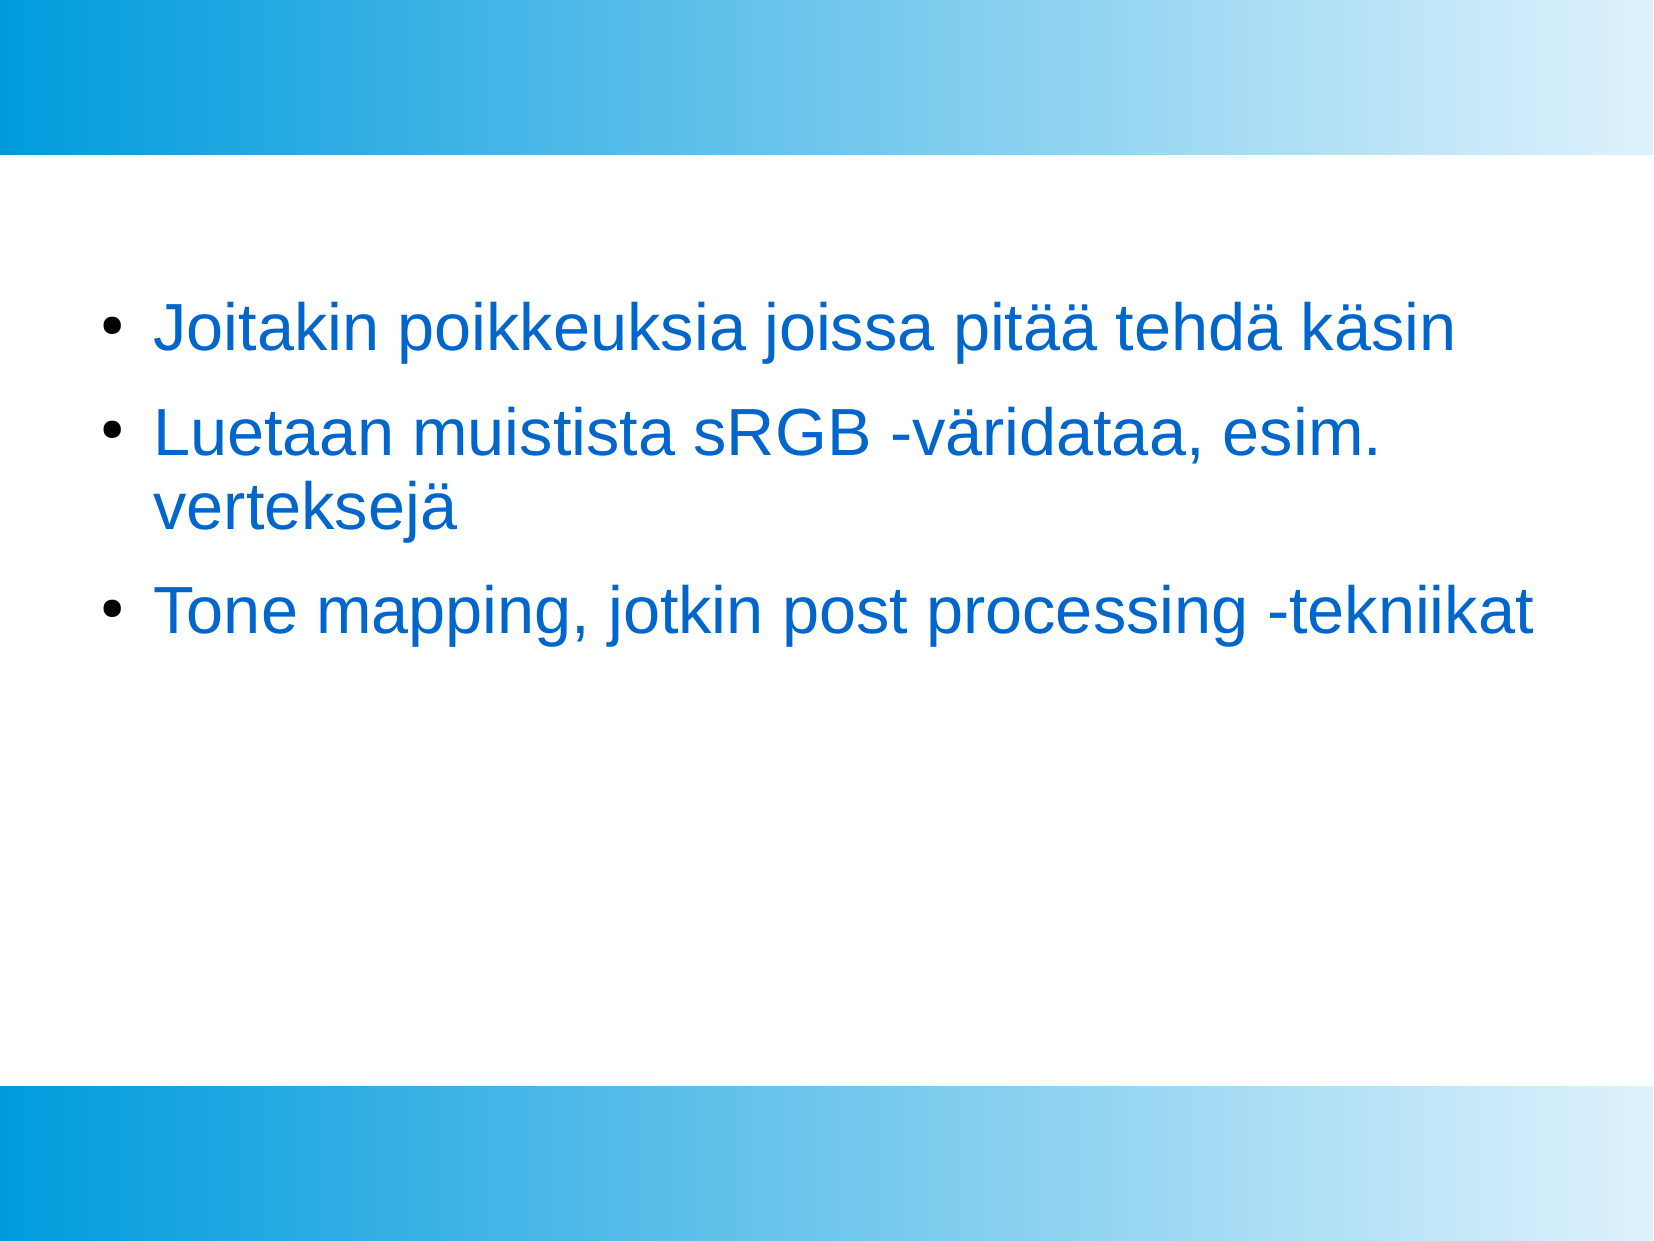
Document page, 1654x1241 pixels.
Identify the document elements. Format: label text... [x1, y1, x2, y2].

list Joitakin poikkeuksia joissa pitää tehdä käsin Luetaan muistista sRGB -väridataa, esim. verteksejä Tone mapping, jotkin post processing -tekniikat [82, 290, 1571, 1010]
